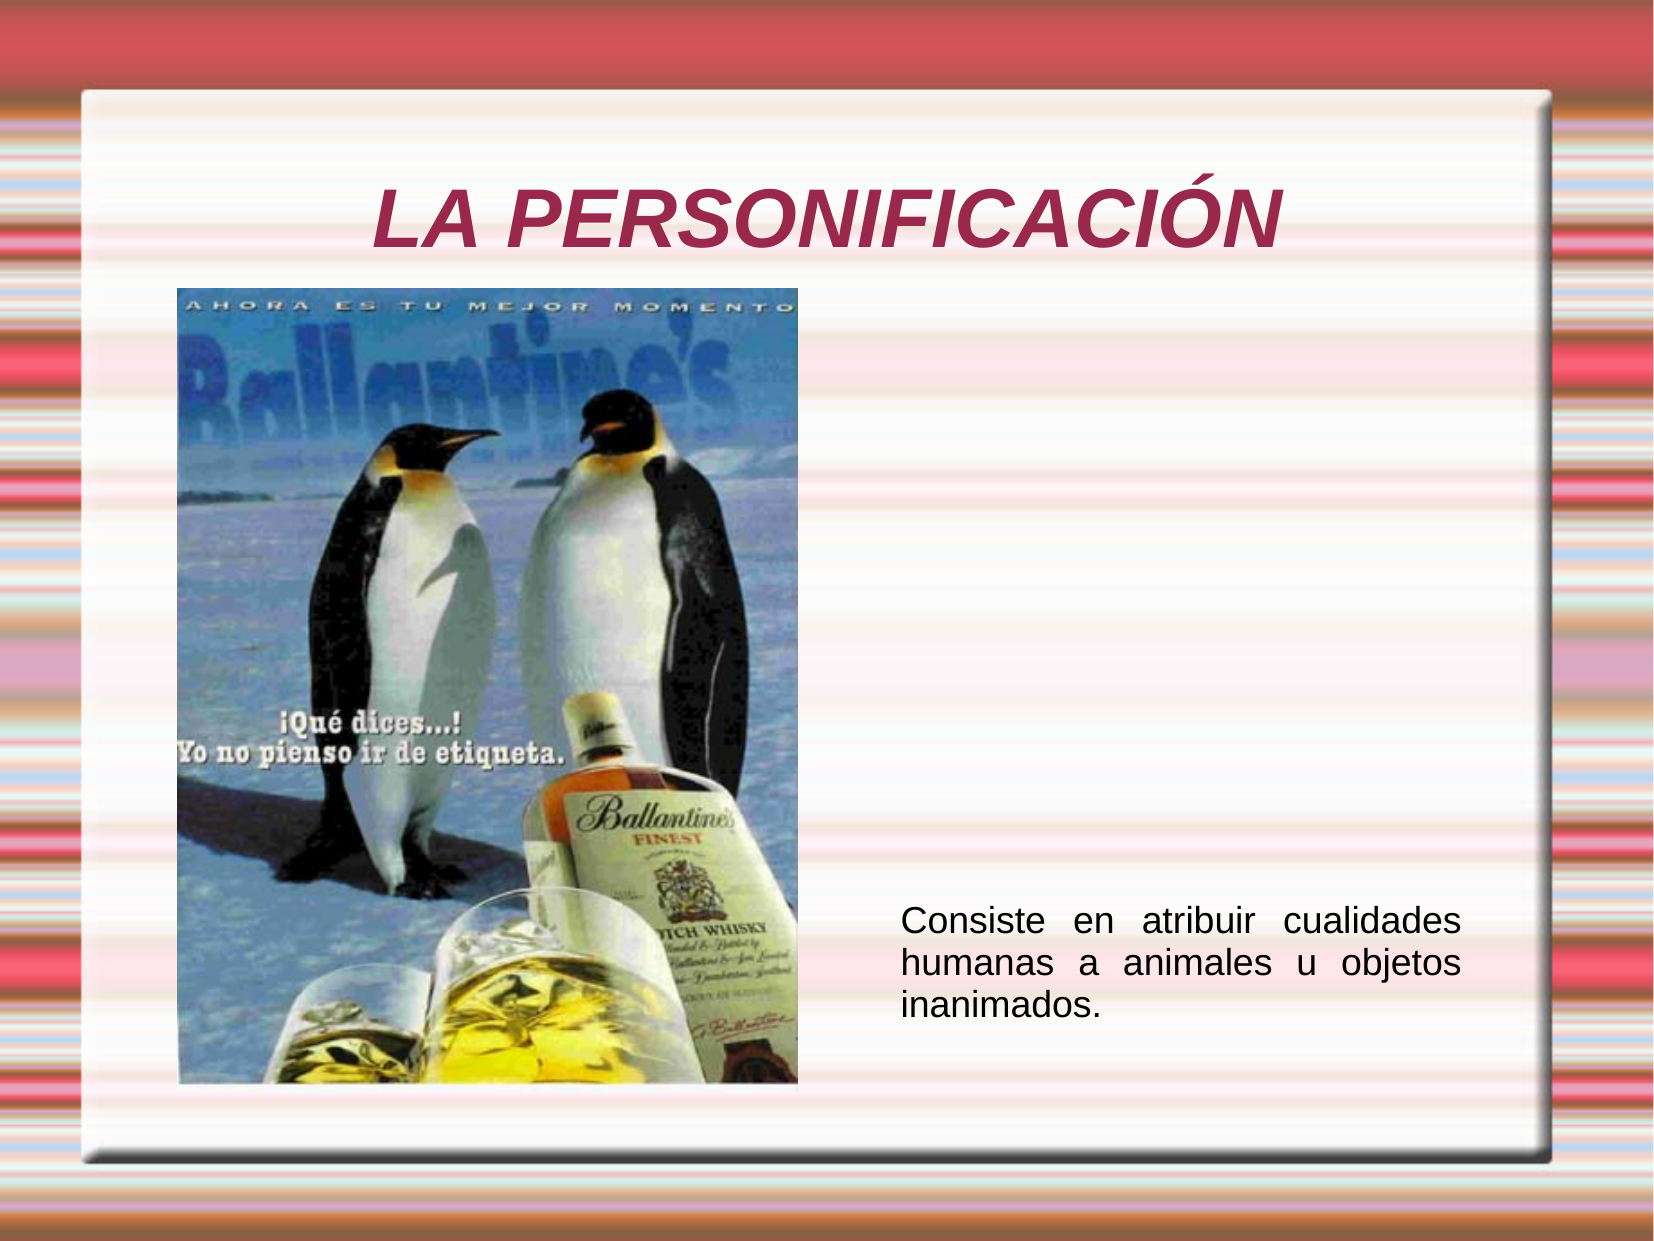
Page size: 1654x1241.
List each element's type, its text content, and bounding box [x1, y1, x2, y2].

picture [0, 0, 1654, 1241]
text_box Consiste en atribuir cualidades humanas a animales u objetos inanimados. [885, 892, 1477, 1034]
title LA PERSONIFICACIÓN [121, 122, 1534, 315]
